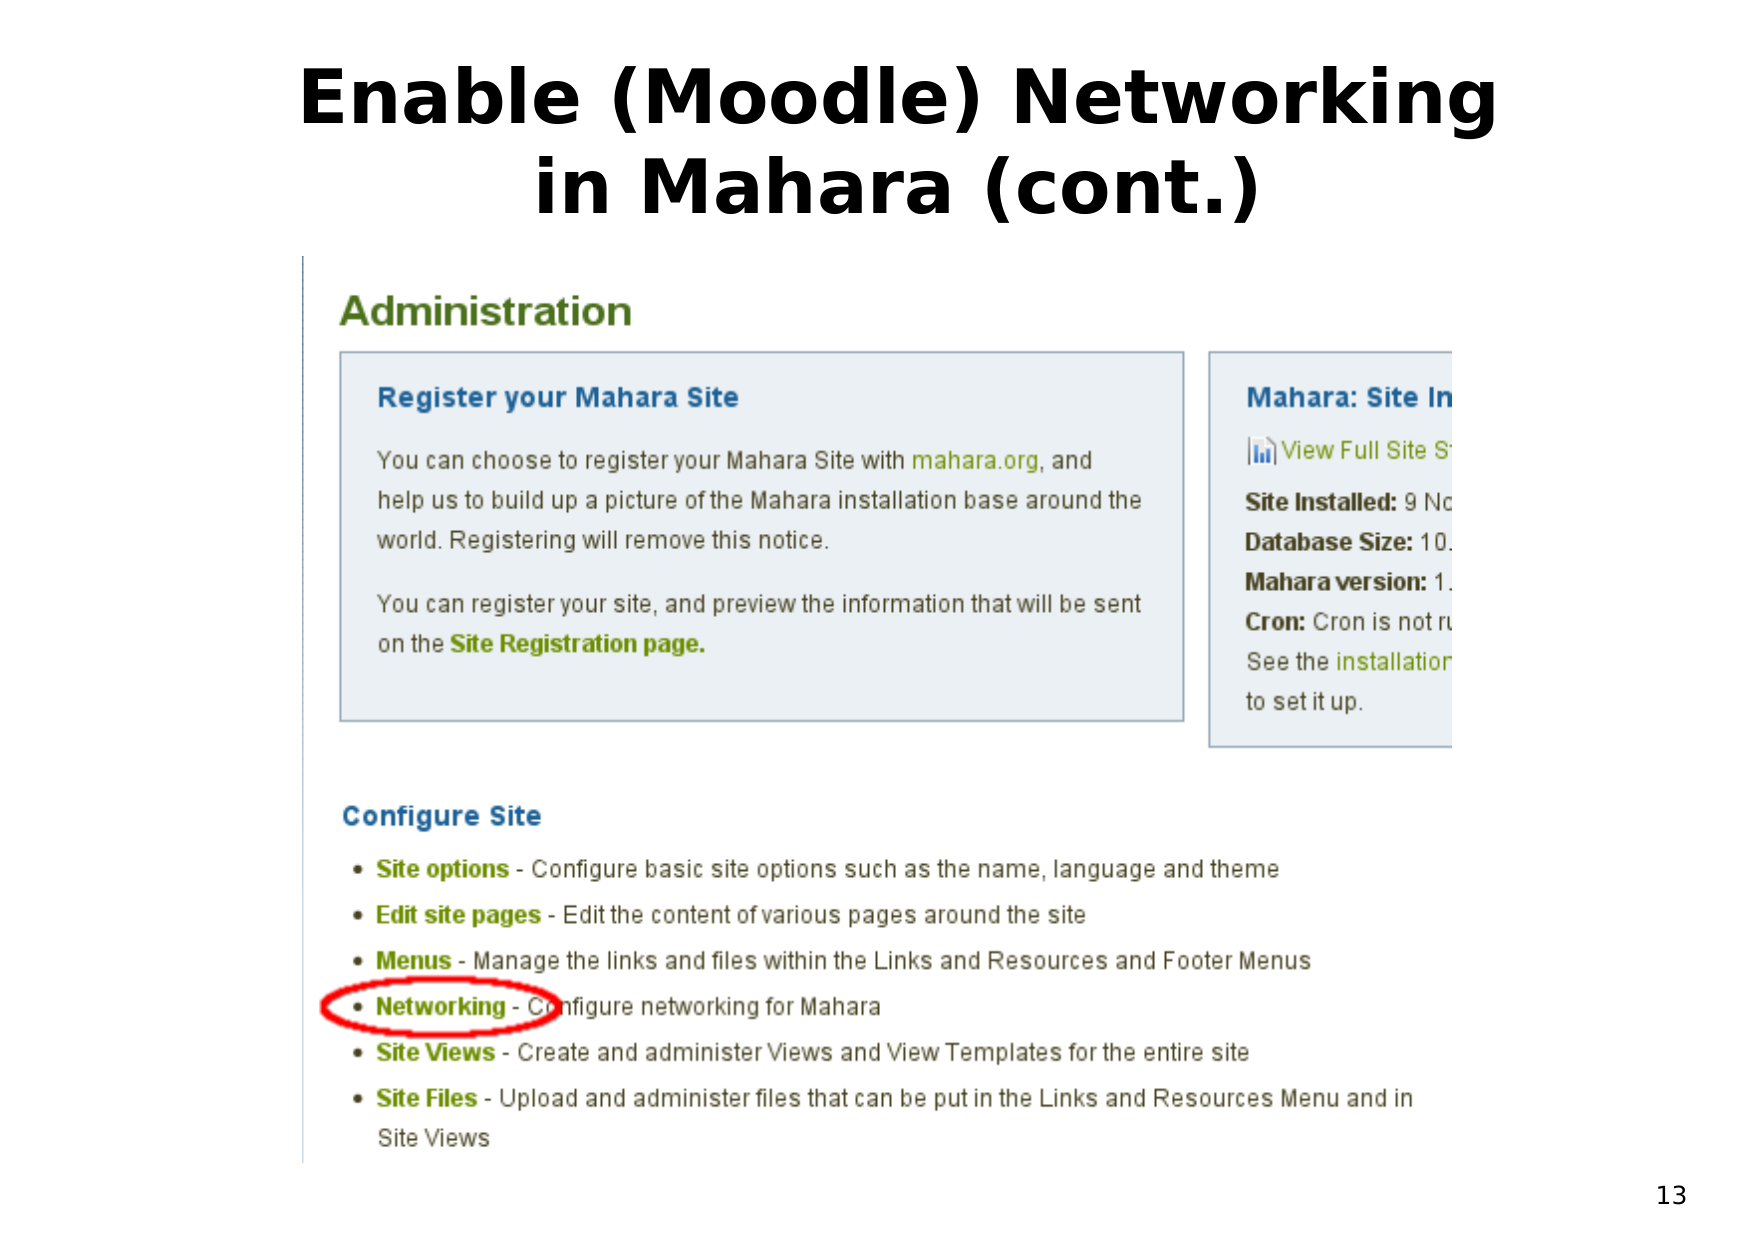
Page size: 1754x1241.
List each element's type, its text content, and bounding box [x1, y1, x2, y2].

title Enable (Moodle) Networking in Mahara (cont.) [59, 40, 1713, 236]
picture [302, 256, 1452, 1163]
